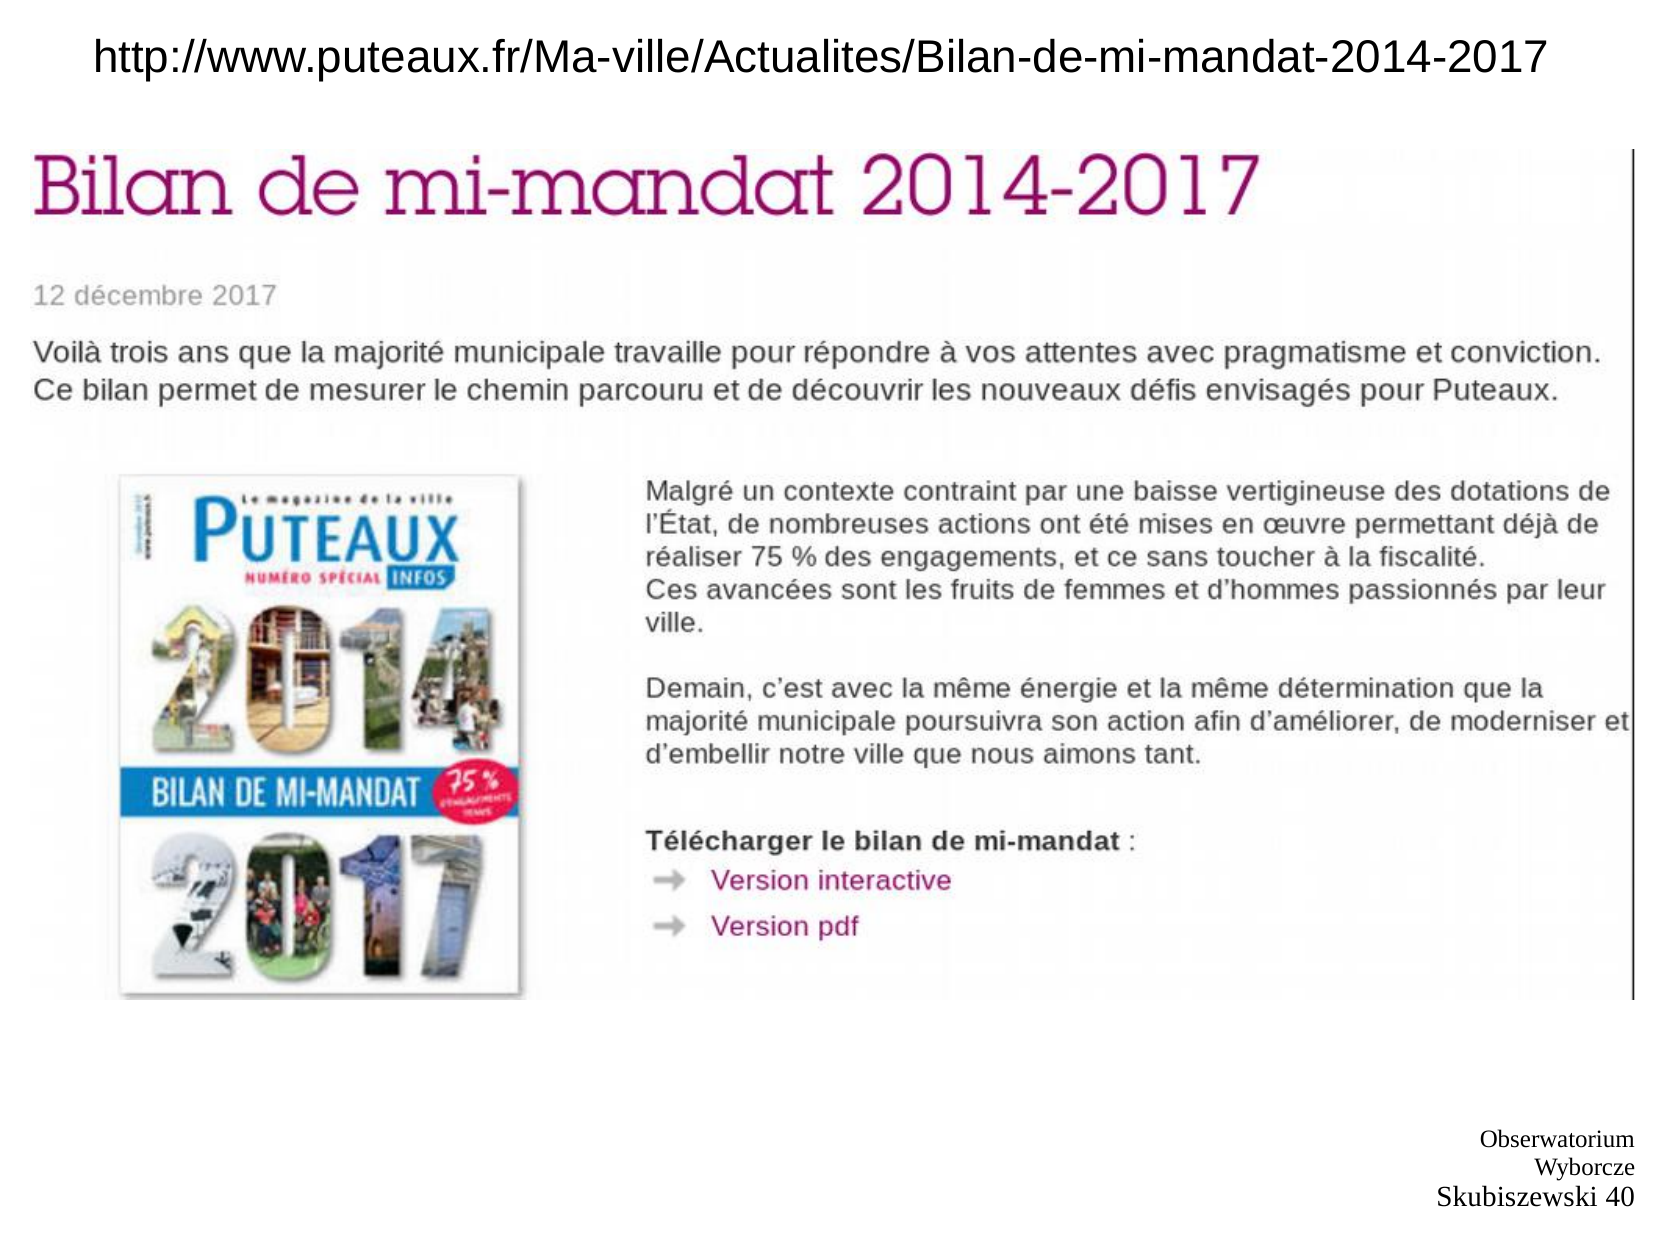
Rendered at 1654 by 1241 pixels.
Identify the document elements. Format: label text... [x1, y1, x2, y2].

title http://www.puteaux.fr/Ma-ville/Actualites/Bilan-de-mi-mandat-2014-2017 [77, 28, 1566, 86]
picture [30, 149, 1636, 1000]
